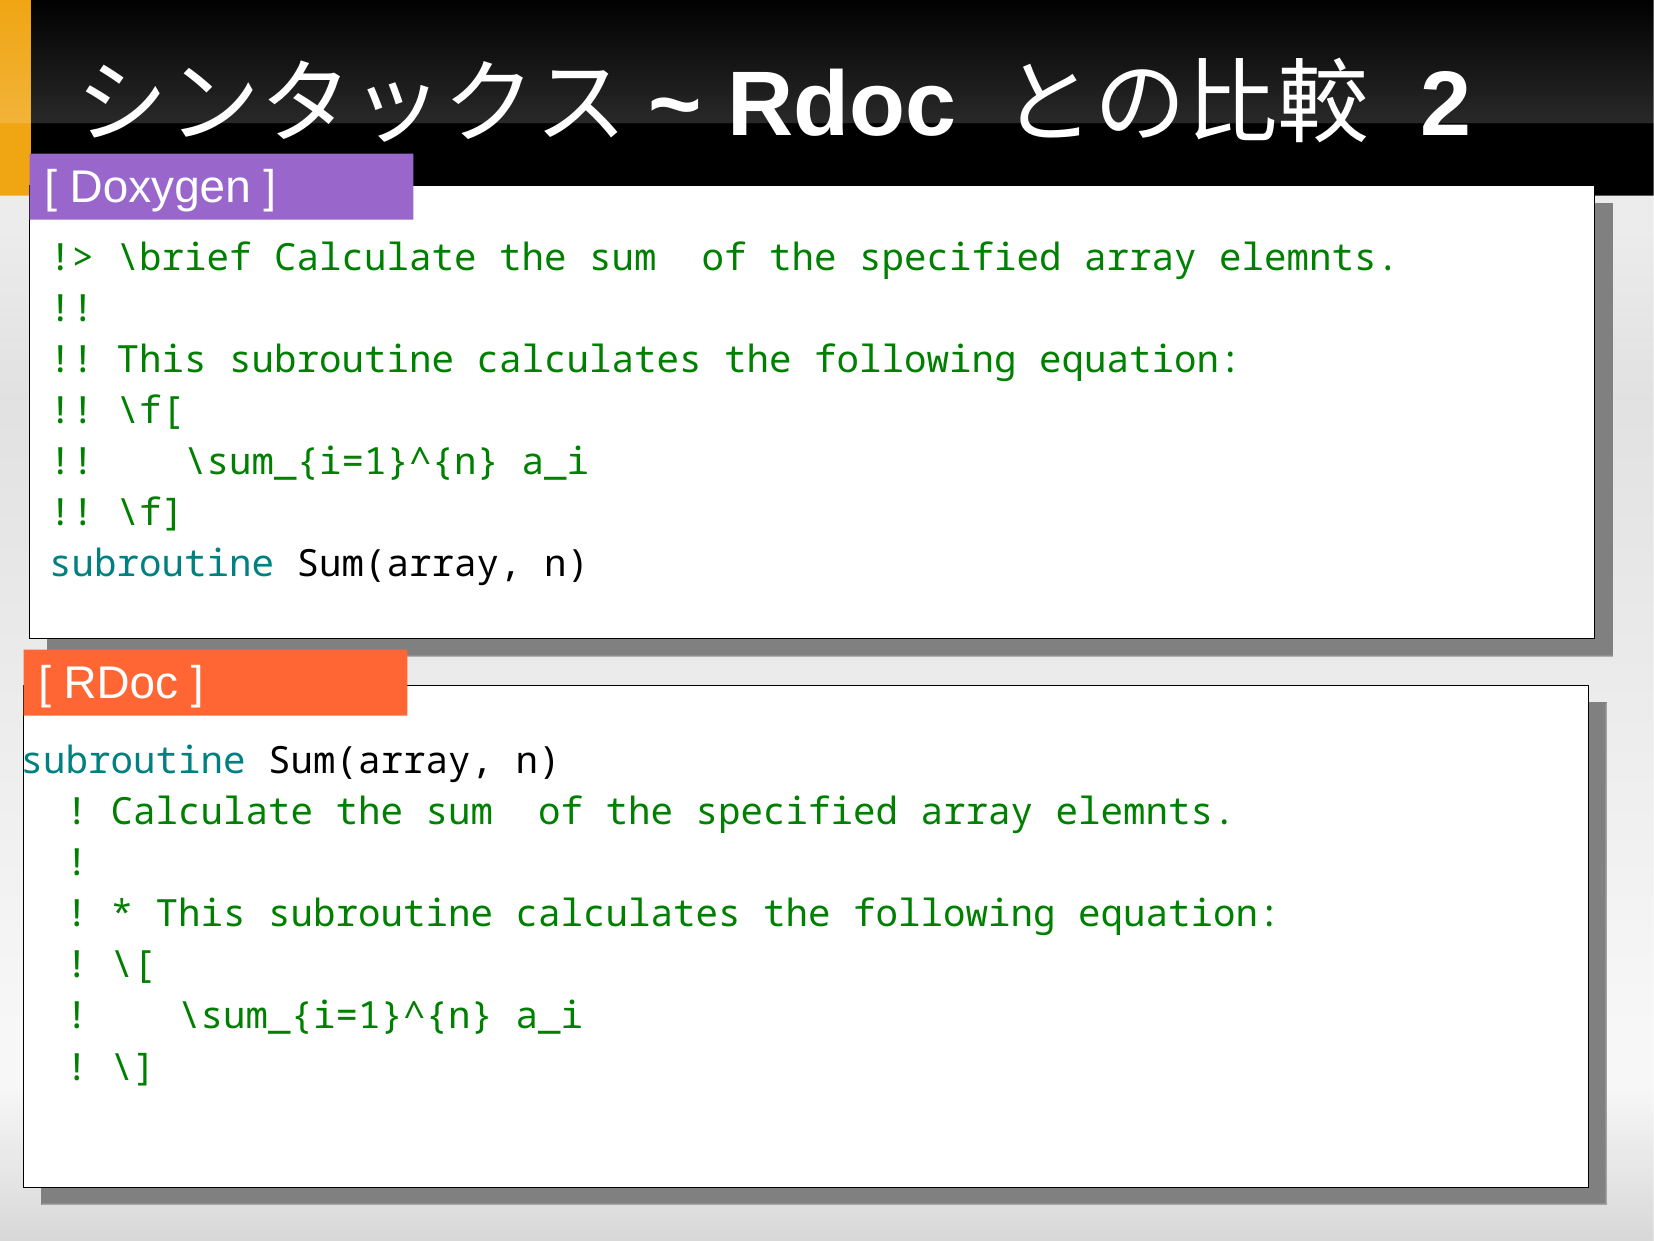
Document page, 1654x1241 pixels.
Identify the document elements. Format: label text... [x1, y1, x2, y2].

text_box !> \brief Calculate the sum of the specified array elemnts. !! !! This subroutine calculates the following equation: !! \f[ !! \sum_{i=1}^{n} a_i !! \f] subroutine Sum(array, n) [11, 222, 1607, 650]
text_box [23, 685, 1589, 726]
text_box [ Doxygen ] [29, 153, 414, 220]
text_box [ RDoc ] [23, 649, 408, 716]
title シンタックス~ Rdoc との比較 2 [76, 0, 1565, 185]
picture [0, 0, 1654, 1241]
text_box [29, 185, 1595, 222]
text_box subroutine Sum(array, n) ! Calculate the sum of the specified array elemnts. ! ! * This subroutine calculates the following equation: ! \[ ! \sum_{i=1}^{n} a_i ! \] [5, 726, 1601, 1199]
